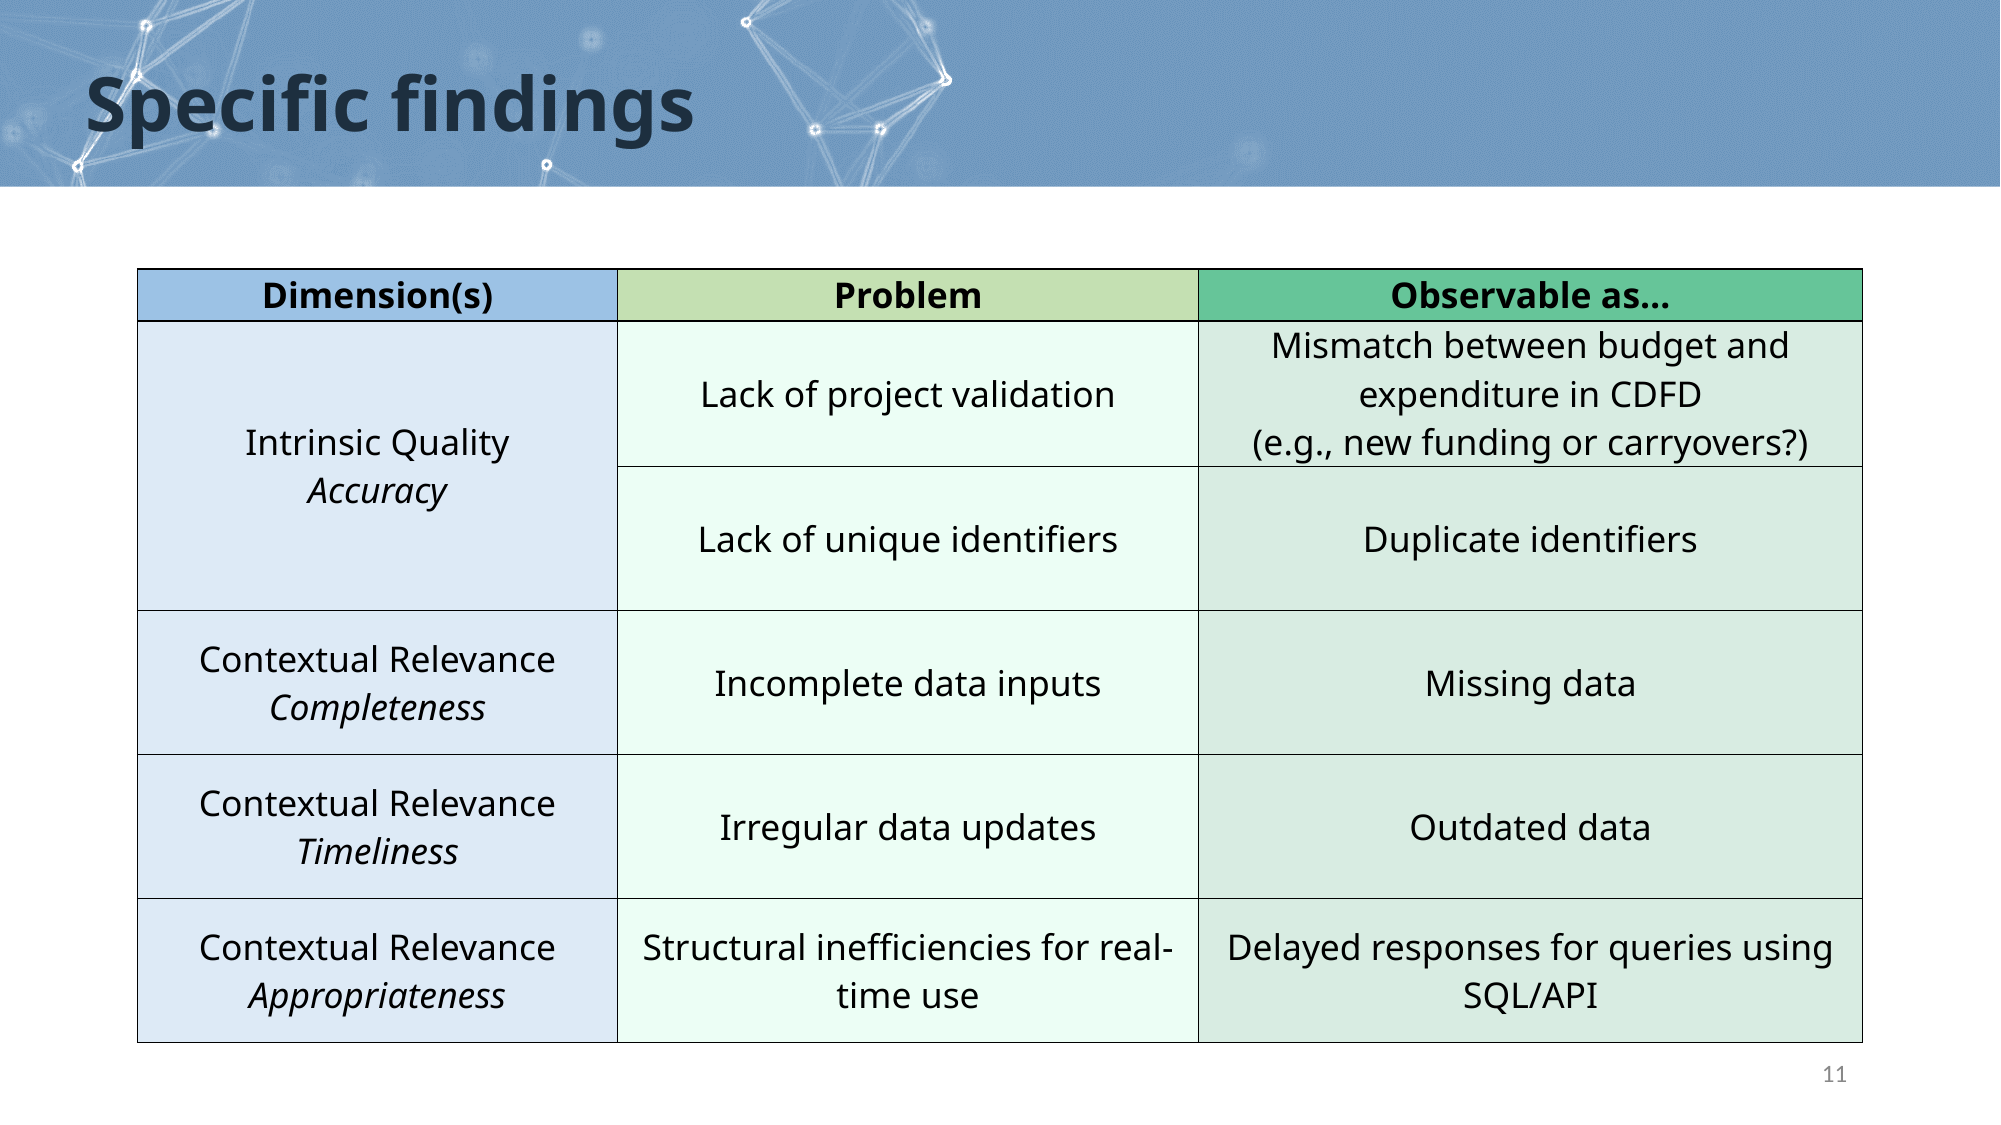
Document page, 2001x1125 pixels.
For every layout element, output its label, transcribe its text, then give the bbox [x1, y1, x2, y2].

table_cell Contextual Relevance Timeliness [138, 755, 617, 898]
text_box Specific findings [70, 40, 1796, 174]
table_cell Structural inefficiencies for real-time use [618, 899, 1198, 1042]
table_cell Contextual Relevance Appropriateness [138, 899, 617, 1042]
table_cell Duplicate identifiers [1199, 467, 1862, 610]
picture [0, 0, 2000, 186]
table_cell Delayed responses for queries using SQL/API [1199, 899, 1862, 1042]
table_cell Contextual Relevance Completeness [138, 611, 617, 754]
table_cell Mismatch between budget and expenditure in CDFD (e.g., new funding or carryovers?) [1199, 322, 1862, 466]
table_cell Intrinsic Quality Accuracy [138, 322, 617, 610]
table_cell Lack of unique identifiers [618, 467, 1198, 610]
table_cell Lack of project validation [618, 322, 1198, 466]
table_header Problem [618, 270, 1198, 320]
table_cell Irregular data updates [618, 755, 1198, 898]
slide_number <number> [1412, 1043, 1863, 1103]
table_header Dimension(s) [138, 270, 617, 320]
table_header Observable as… [1199, 270, 1862, 320]
table_cell Incomplete data inputs [618, 611, 1198, 754]
table_cell Outdated data [1199, 755, 1862, 898]
table_cell Missing data [1199, 611, 1862, 754]
text_box [0, 186, 2000, 1125]
